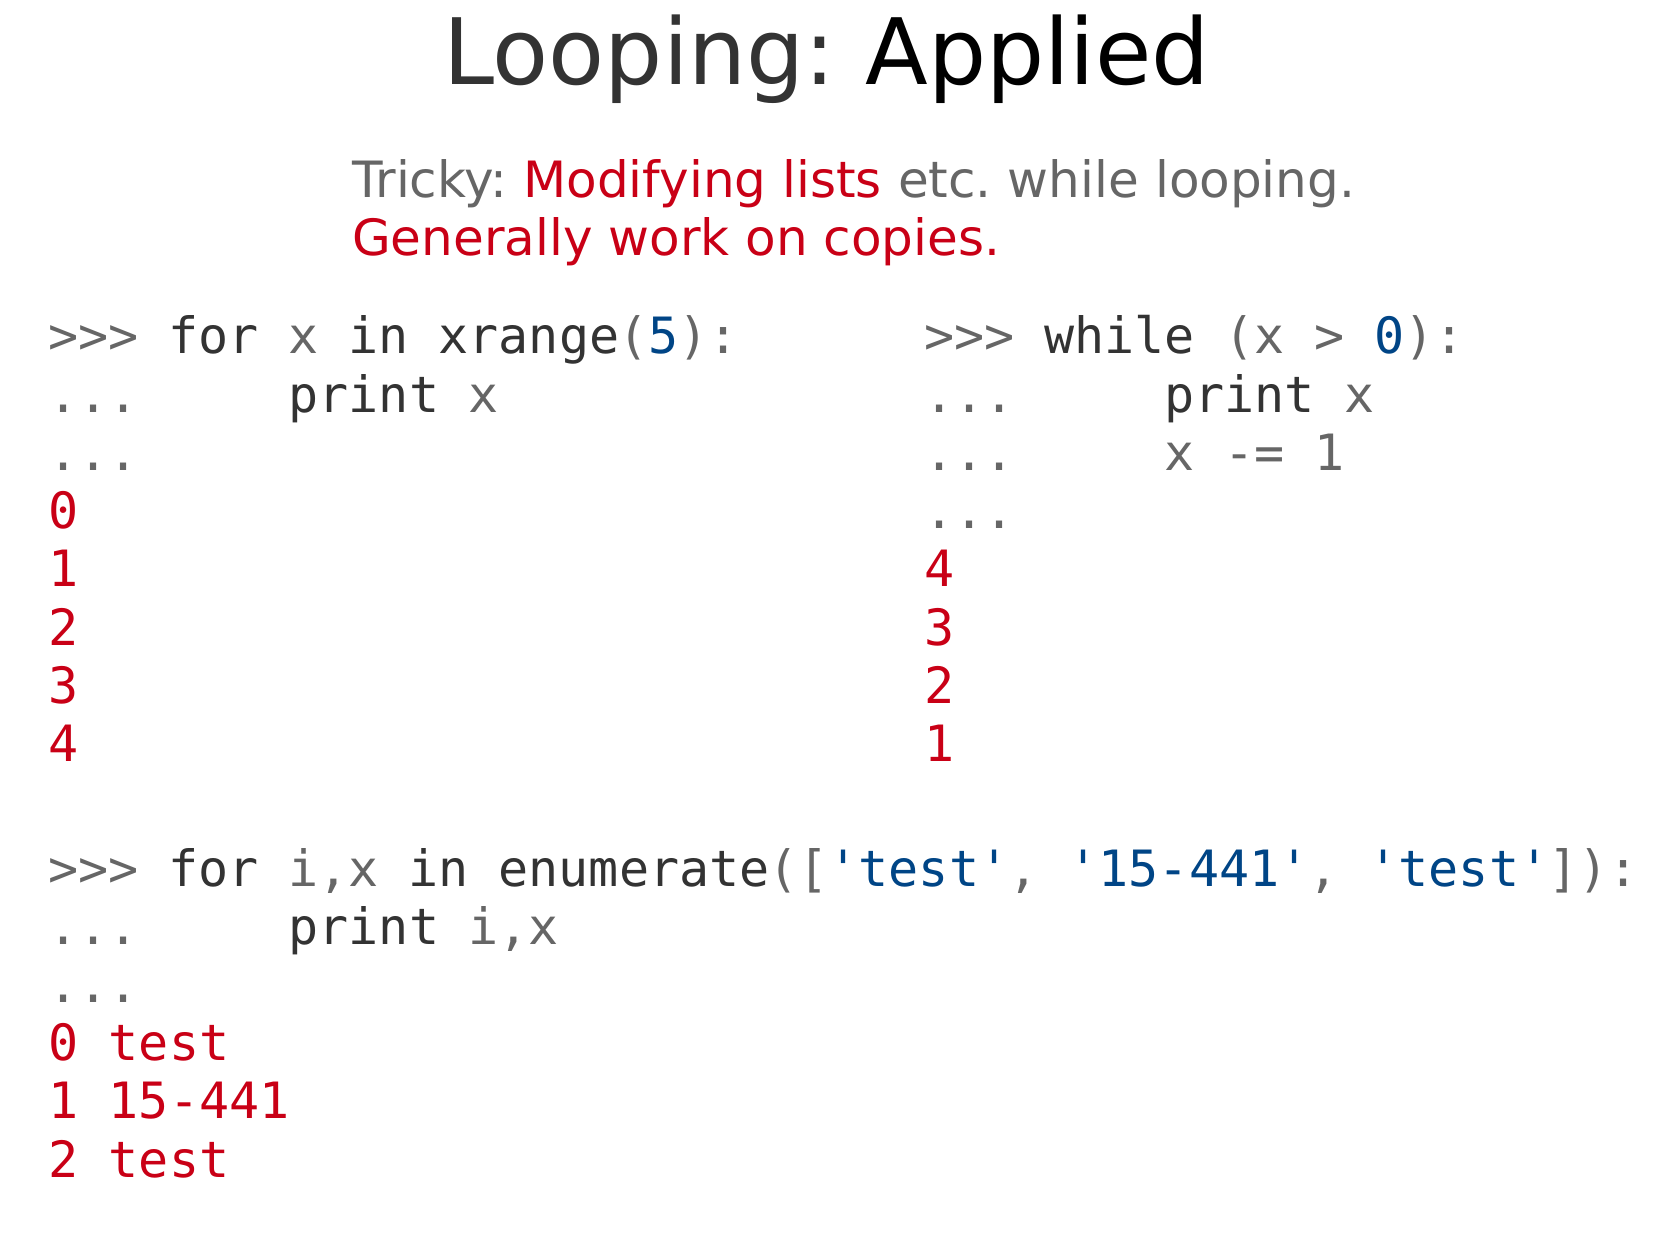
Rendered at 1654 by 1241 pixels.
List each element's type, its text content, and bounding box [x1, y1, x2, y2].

text_box >>> while (x > 0): ... print x ... x -= 1 ... 4 3 2 1 [909, 300, 1480, 781]
text_box >>> for x in xrange(5): ... print x ... 0 1 2 3 4 [34, 300, 754, 832]
title Looping: Applied [82, 0, 1571, 149]
text_box >>> for i,x in enumerate(['test', '15-441', 'test']): ... print i,x ... 0 test 1 15-441 2 test [34, 832, 1654, 1241]
text_box Tricky: Modifying lists etc. while looping. Generally work on copies. [337, 143, 1371, 275]
